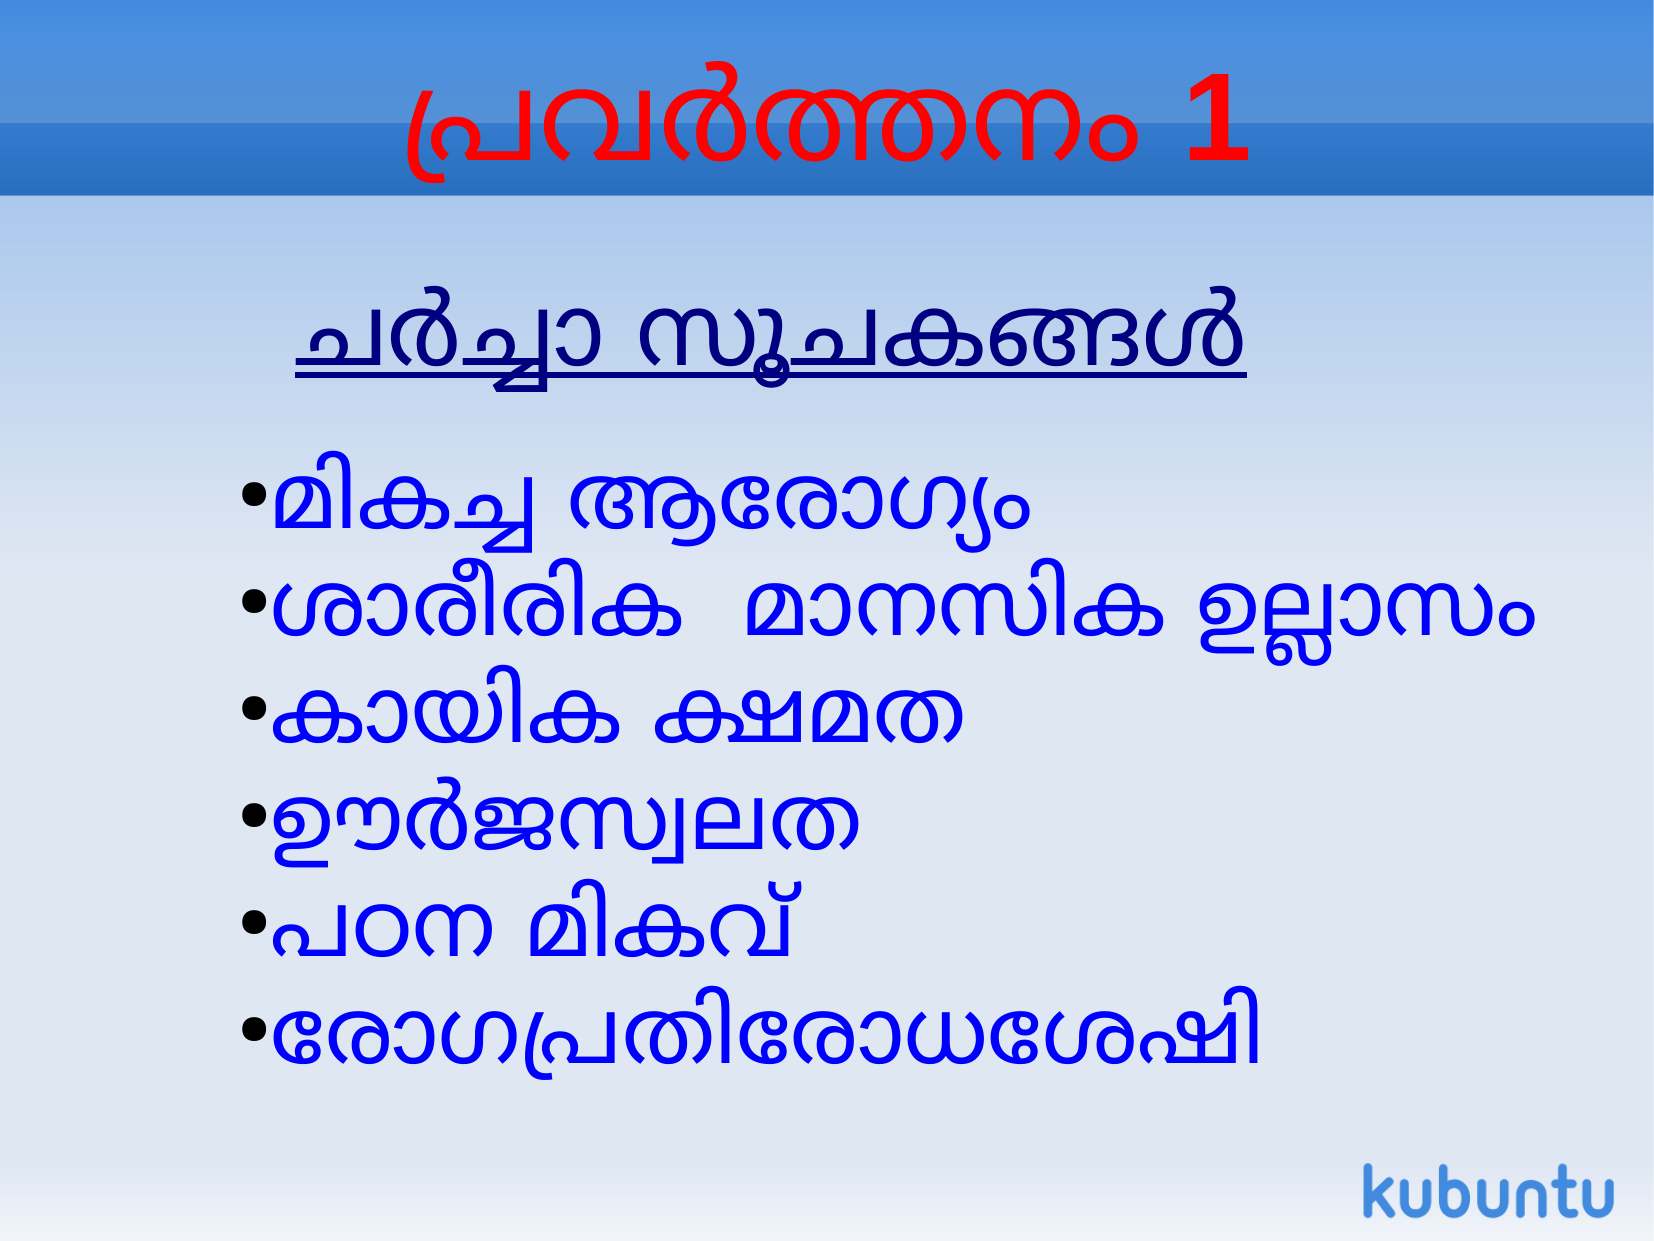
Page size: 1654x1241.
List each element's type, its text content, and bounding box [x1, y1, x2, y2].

picture [0, 0, 1654, 1241]
text_box മികച്ച ആരോഗ്യം ശാരീരിക മാനസിക ഉല്ലാസം കായിക ക്ഷമത ഊര്‍ജസ്വലത പഠന മികവ് രോഗപ്രതിരോധശേഷി [223, 435, 1418, 1093]
text_box ചര്‍ച്ചാ സൂചകങ്ങള്‍ [279, 265, 1182, 397]
title പ്രവര്‍ത്തനം 1 [82, 44, 1571, 190]
